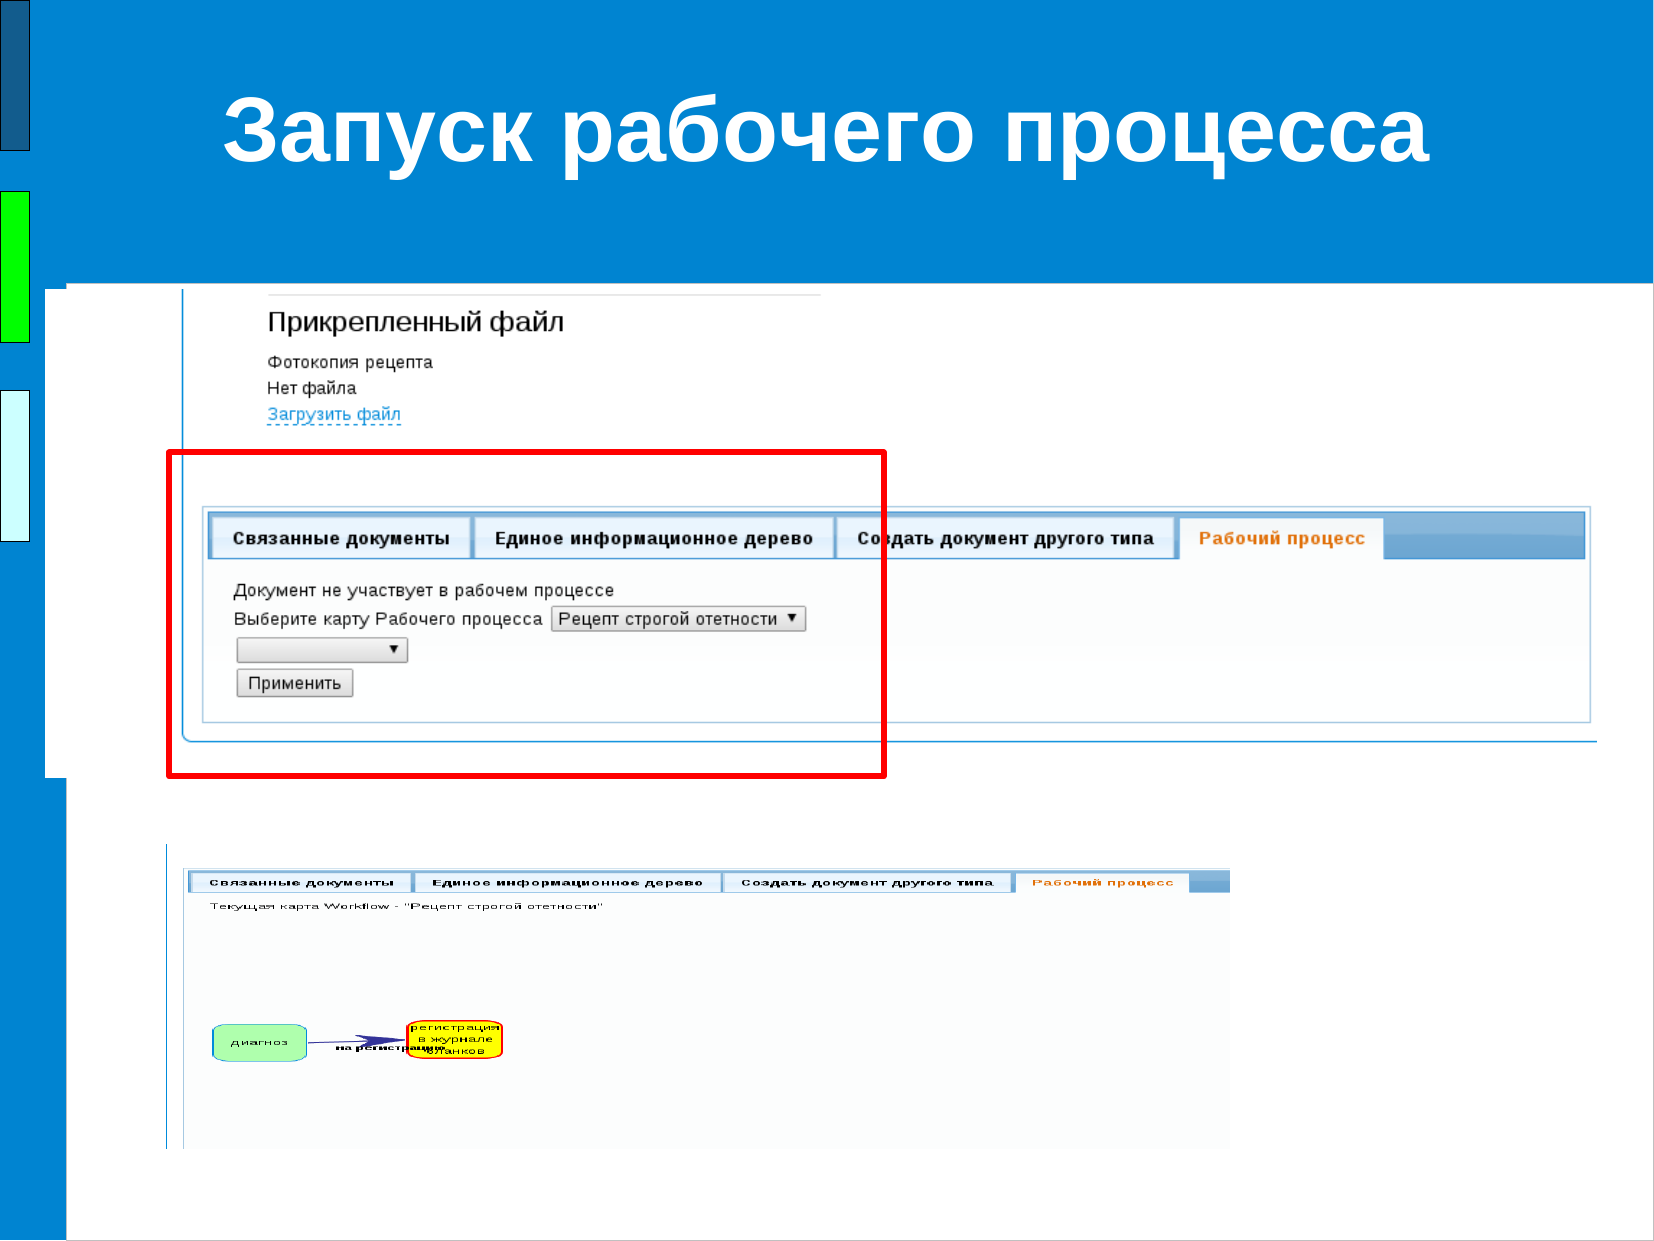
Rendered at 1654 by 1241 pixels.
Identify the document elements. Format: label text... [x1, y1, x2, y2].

title Запуск рабочего процесса [82, 33, 1571, 226]
picture [45, 289, 1597, 778]
picture [172, 455, 881, 773]
picture [133, 844, 1230, 1149]
